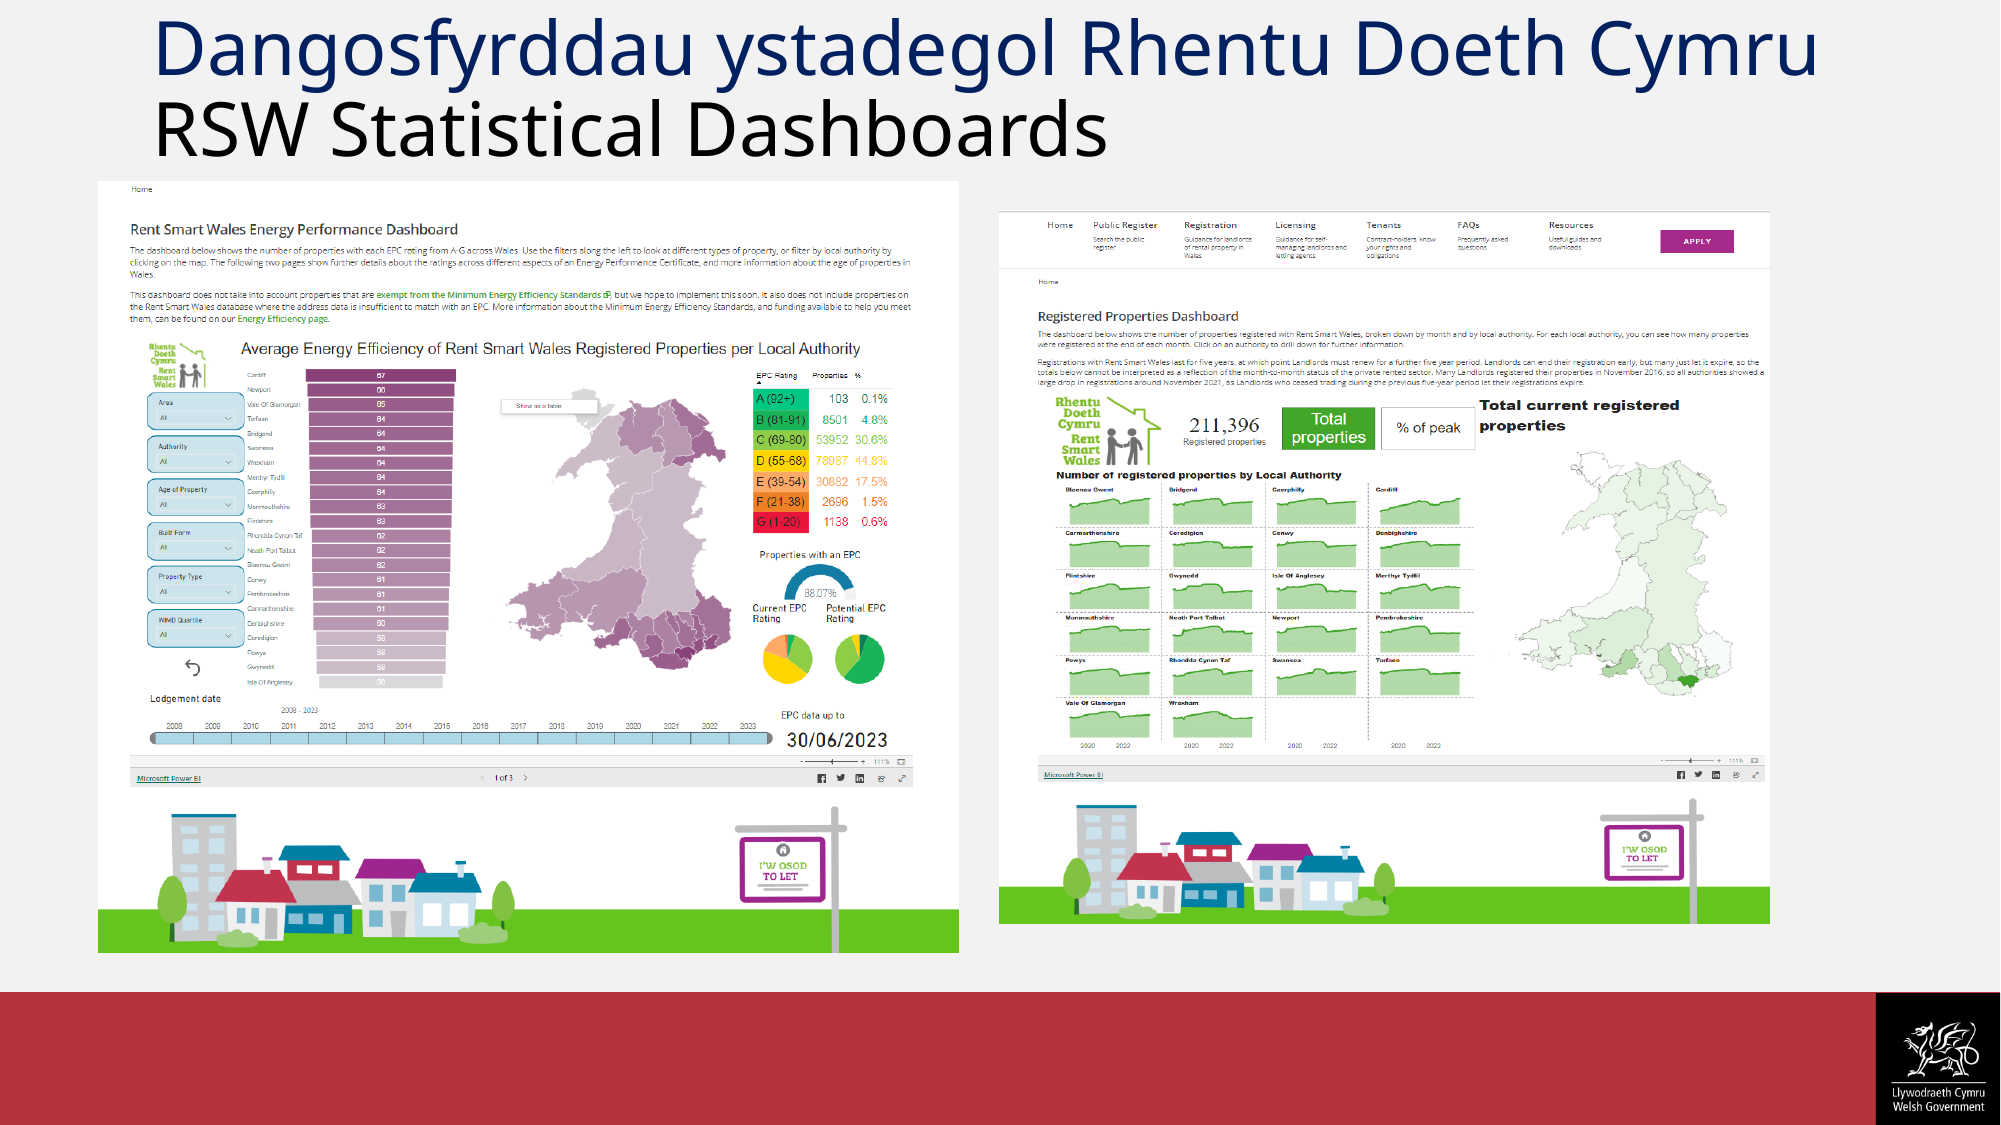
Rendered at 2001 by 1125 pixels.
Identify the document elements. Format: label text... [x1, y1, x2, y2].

picture [98, 181, 959, 953]
text_box [0, 993, 1875, 1125]
picture [999, 210, 1770, 924]
title Dangosfyrddau ystadegol Rhentu Doeth Cymru RSW Statistical Dashboards [137, 0, 1863, 201]
picture [1875, 993, 2000, 1125]
